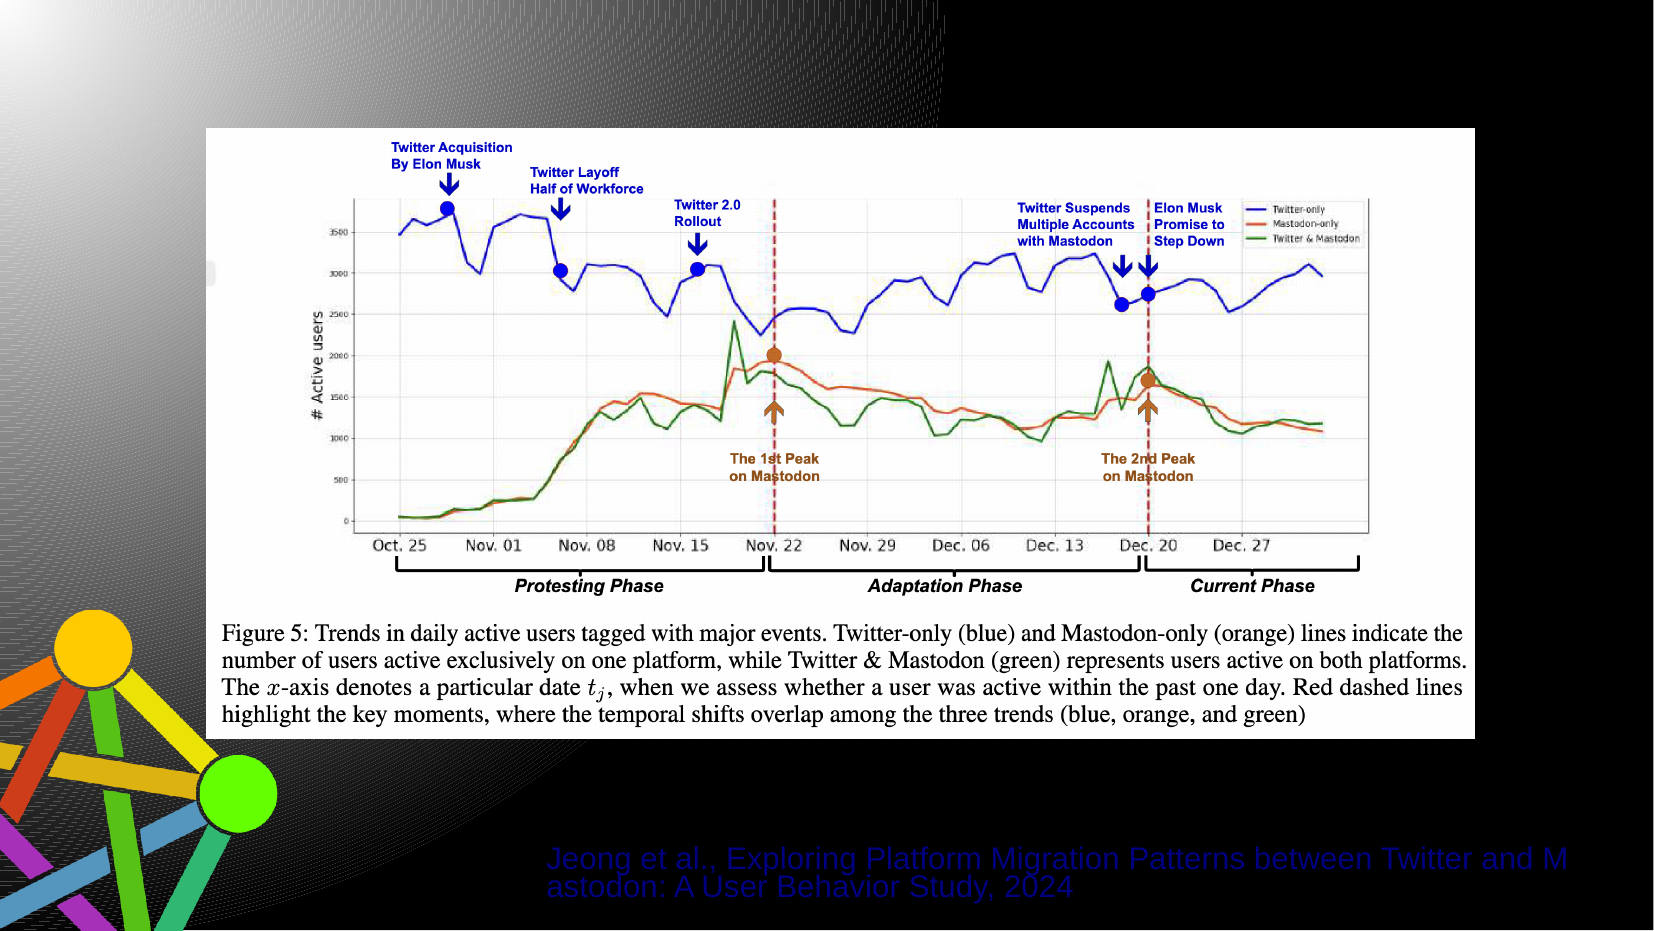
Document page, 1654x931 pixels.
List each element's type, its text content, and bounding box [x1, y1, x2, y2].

picture [0, 128, 1475, 931]
text_box Jeong et al., Exploring Platform Migration Patterns between Twitter and Mastodon: A User Behavior Study, 2024 [531, 834, 1595, 919]
